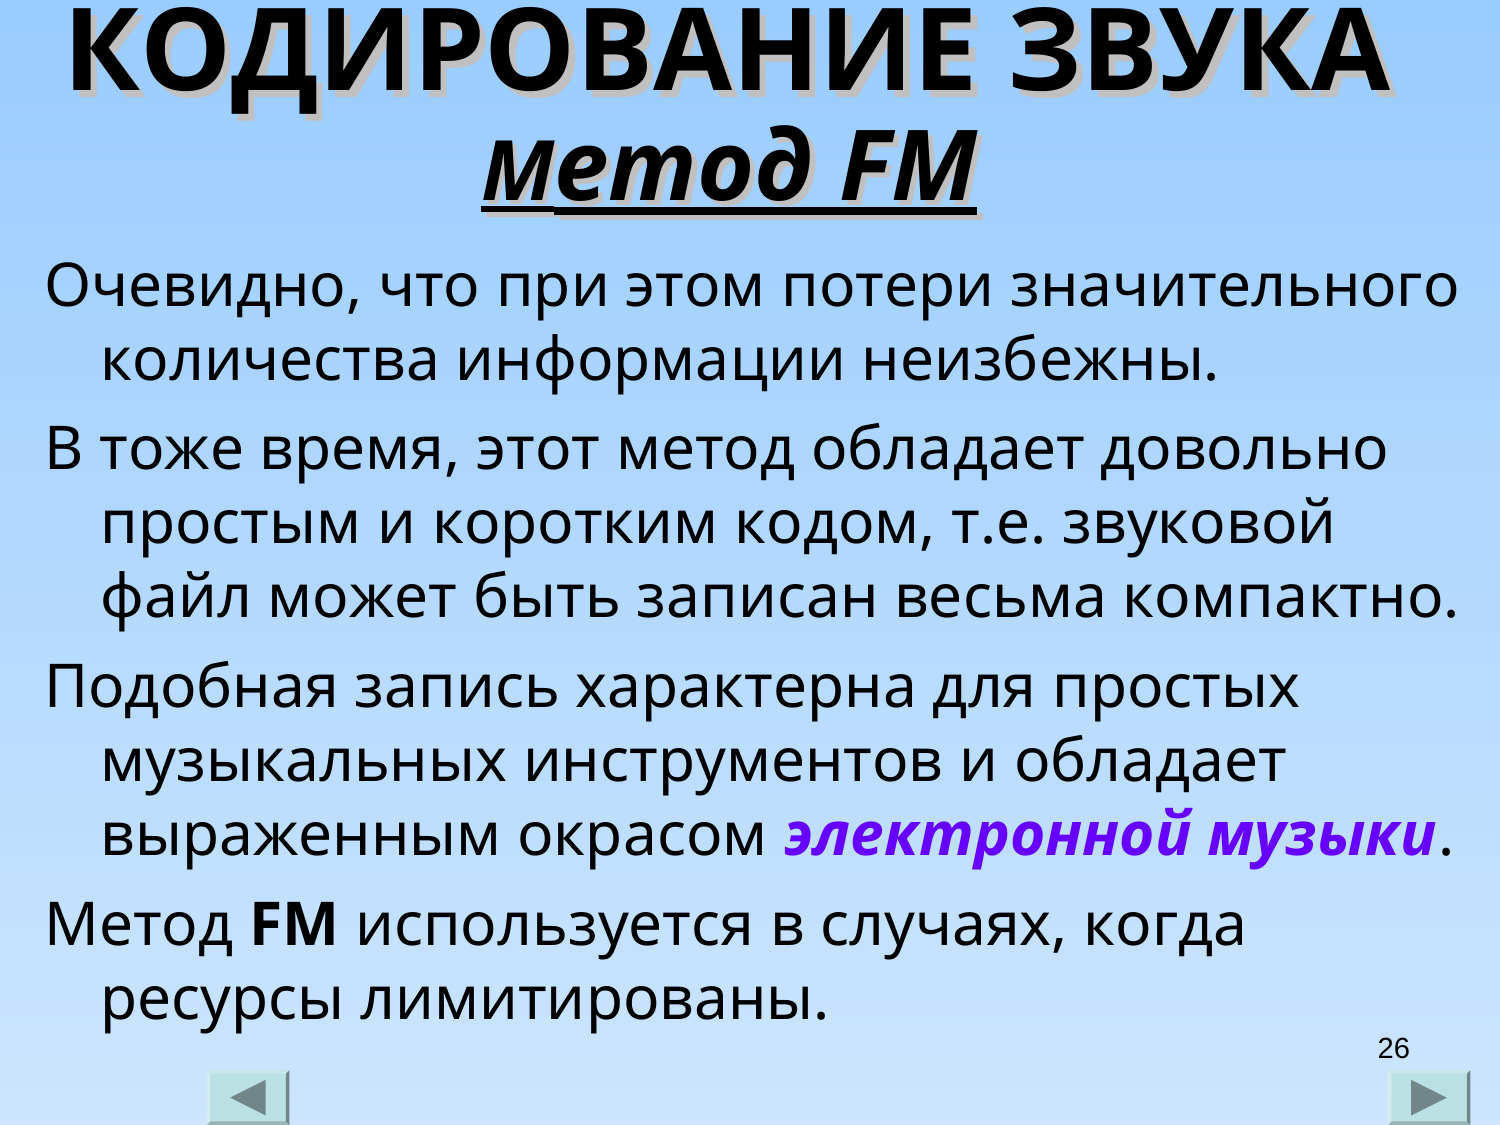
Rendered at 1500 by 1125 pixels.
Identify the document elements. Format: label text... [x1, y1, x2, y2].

list Очевидно, что при этом потери значительного количества информации неизбежны. В тоже время, этот метод обладает довольно простым и коротким кодом, т.е. звуковой файл может быть записан весьма компактно. Подобная запись характерна для простых музыкальных инструментов и обладает выраженным окрасом электронной музыки. Метод FM используется в случаях, когда ресурсы лимитированы. [29, 238, 1500, 1047]
title КОДИРОВАНИЕ ЗВУКА Метод FM [29, 0, 1426, 234]
text_box [1389, 1070, 1471, 1125]
text_box [208, 1070, 290, 1125]
